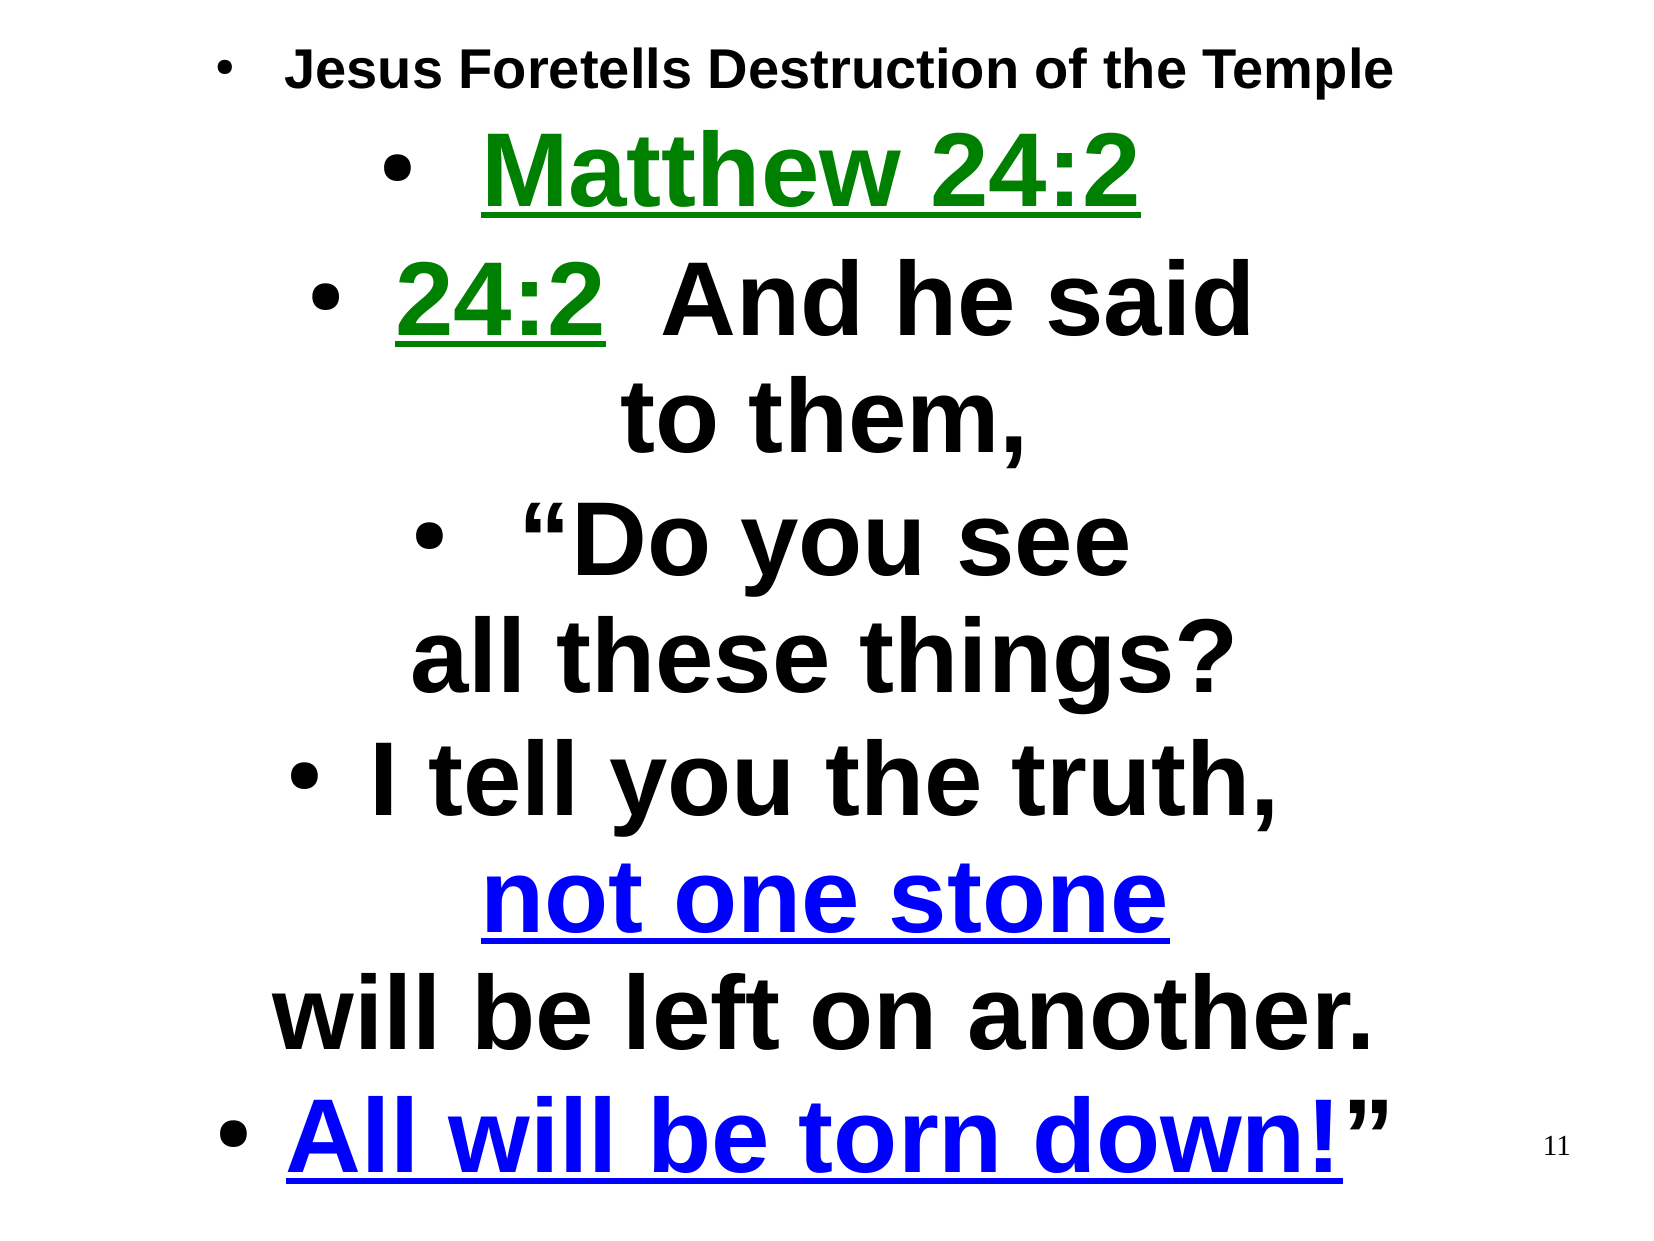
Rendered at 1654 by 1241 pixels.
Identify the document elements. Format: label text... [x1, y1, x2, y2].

list Jesus Foretells Destruction of the Temple Matthew 24:2 24:2 And he said to them, “Do you see all these things? I tell you the truth, not one stone will be left on another. All will be torn down!” [37, 37, 1613, 1201]
